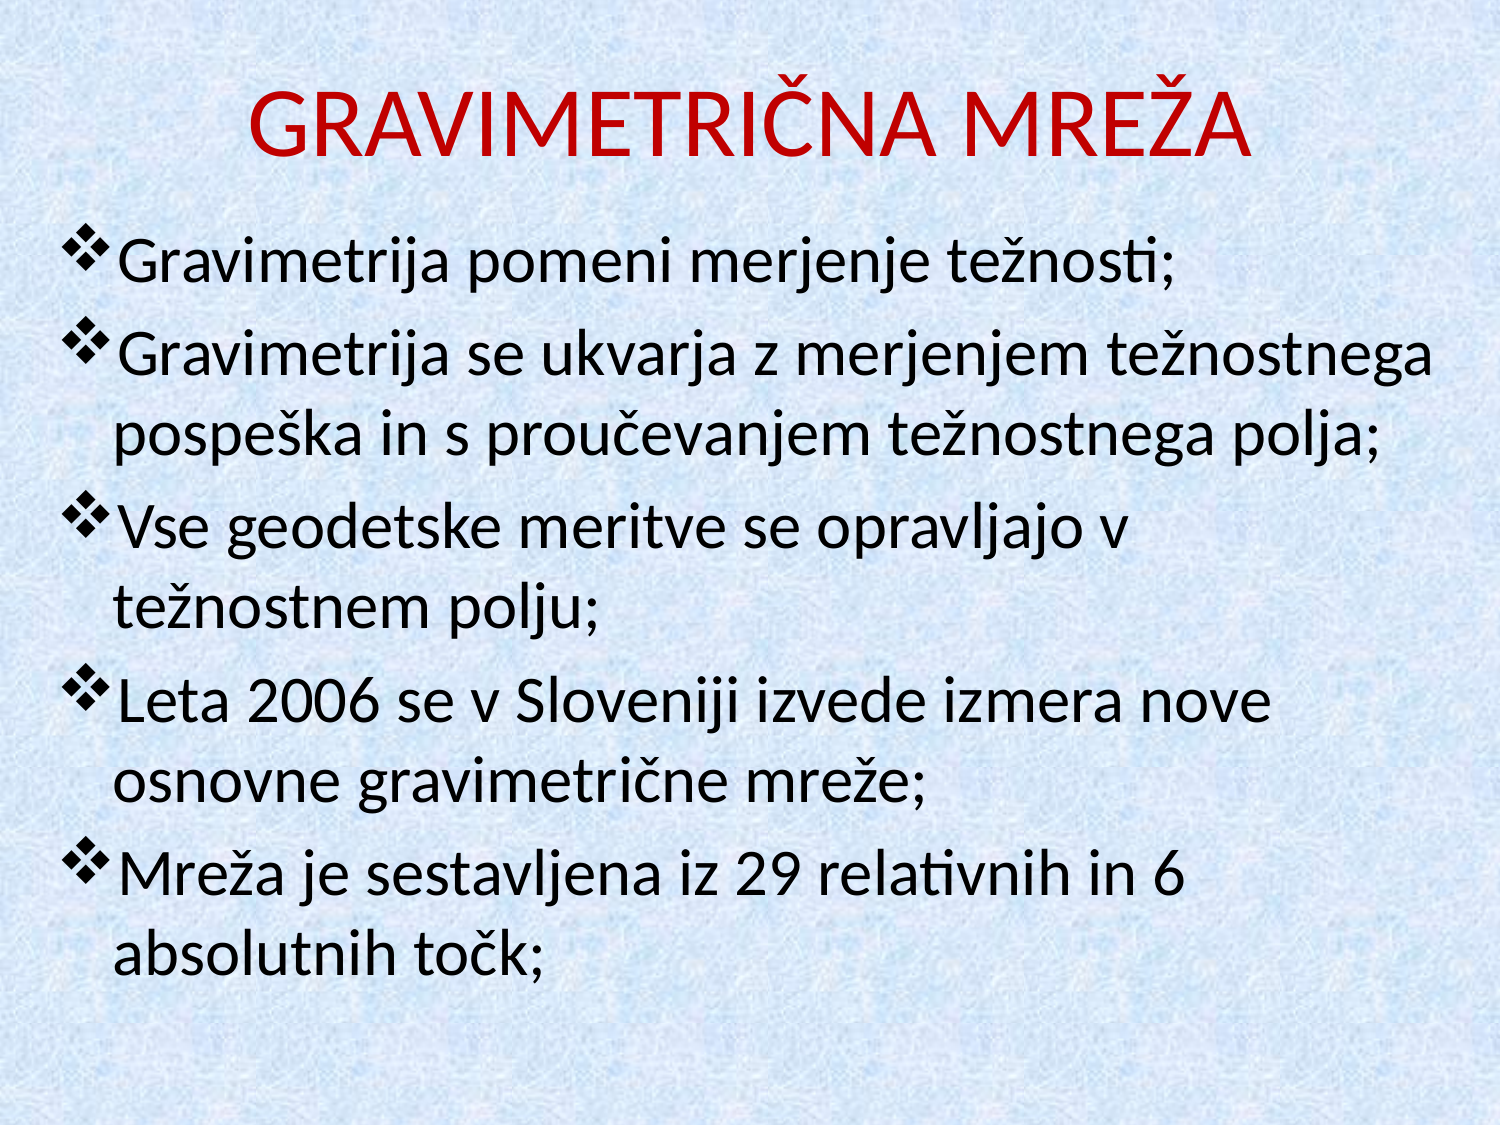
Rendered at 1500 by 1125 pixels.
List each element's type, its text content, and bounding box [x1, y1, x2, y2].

list Gravimetrija pomeni merjenje težnosti; Gravimetrija se ukvarja z merjenjem težnostnega pospeška in s proučevanjem težnostnega polja; Vse geodetske meritve se opravljajo v težnostnem polju; Leta 2006 se v Sloveniji izvede izmera nove osnovne gravimetrične mreže; Mreža je sestavljena iz 29 relativnih in 6 absolutnih točk; [41, 208, 1459, 1083]
picture [0, 0, 1500, 1125]
title GRAVIMETRIČNA MREŽA [75, 0, 1425, 208]
